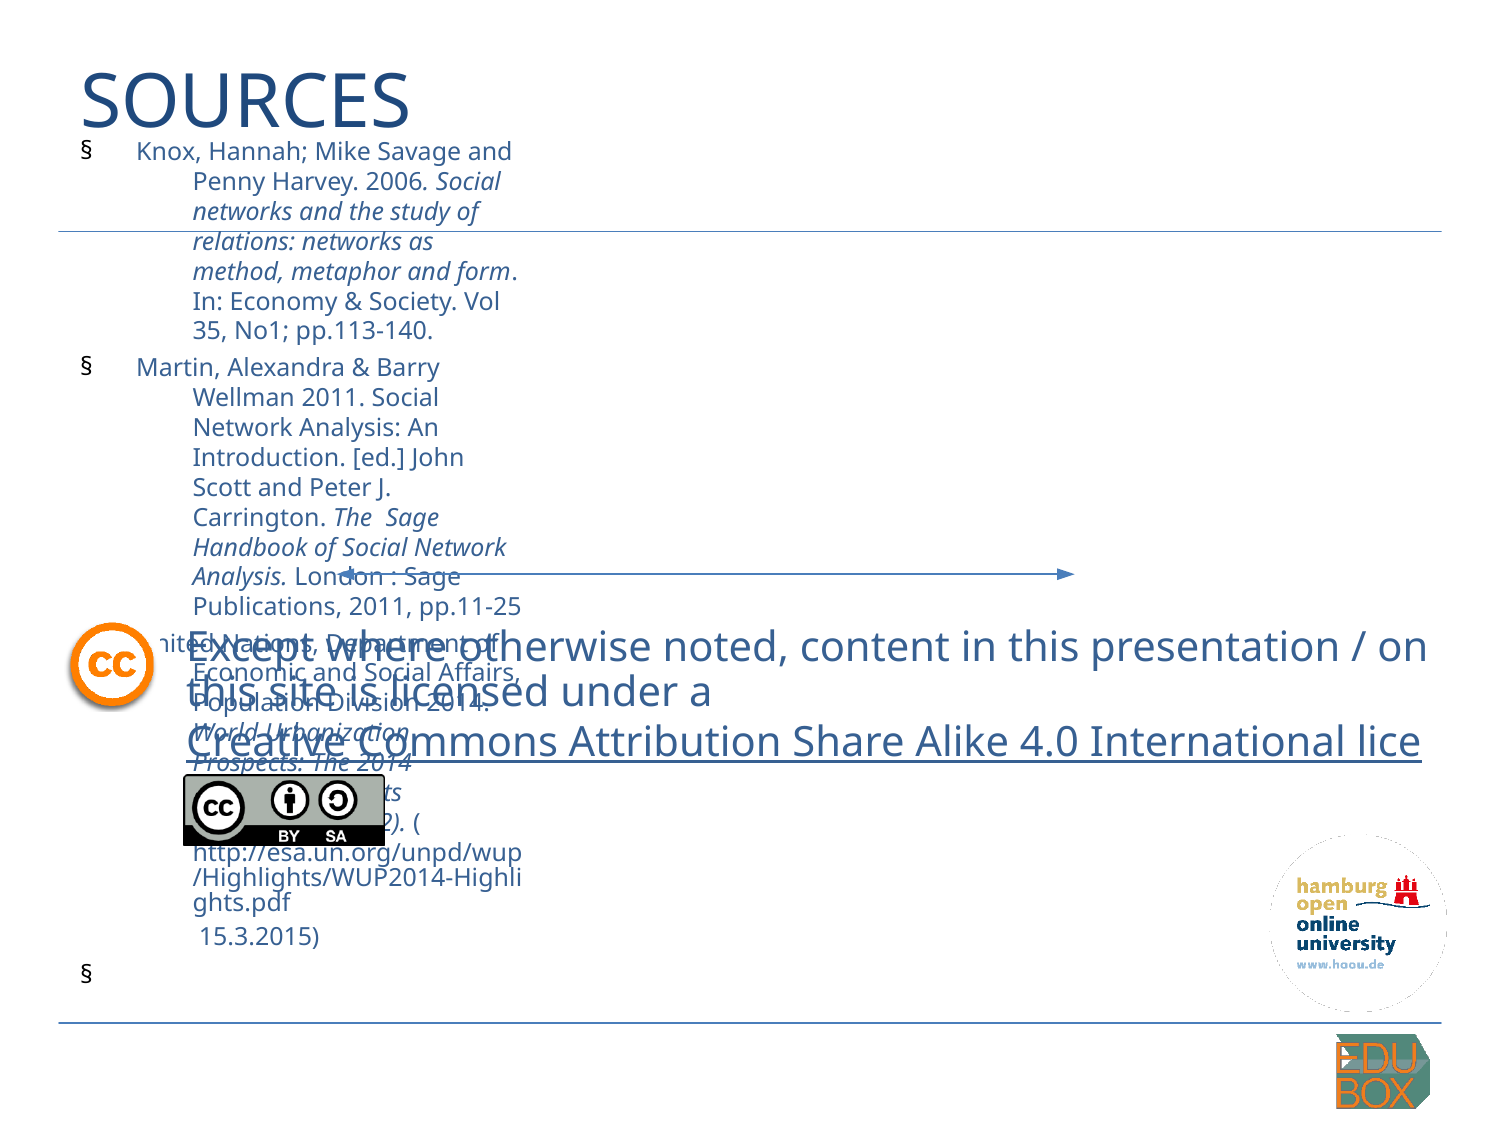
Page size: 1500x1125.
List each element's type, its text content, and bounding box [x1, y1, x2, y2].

picture [1328, 1028, 1437, 1114]
list Knox, Hannah; Mike Savage and Penny Harvey. 2006. Social networks and the study of relations: networks as method, metaphor and form. In: Economy & Society. Vol 35, No1; pp.113-140. Martin, Alexandra & Barry Wellman 2011. Social Network Analysis: An Introduction. [ed.] John Scott and Peter J. Carrington. The Sage Handbook of Social Network Analysis. London : Sage Publications, 2011, pp.11-25 United Nations, Department of Economic and Social Affairs, Population Division 2014. World Urbanization Prospects: The 2014 Revision,Highlights (ST/ESA/SER.A/352). (http://esa.un.org/unpd/wup/Highlights/WUP2014-Highlights.pdf 15.3.2015) [53, 243, 1426, 528]
picture [1269, 834, 1447, 1012]
picture [183, 774, 385, 846]
title SOURCES [64, 42, 1377, 153]
picture [64, 616, 160, 712]
text_box Except where otherwise noted, content in this presentation / on this site is licensed under a Creative Commons Attribution Share Alike 4.0 International license. [171, 618, 1447, 776]
